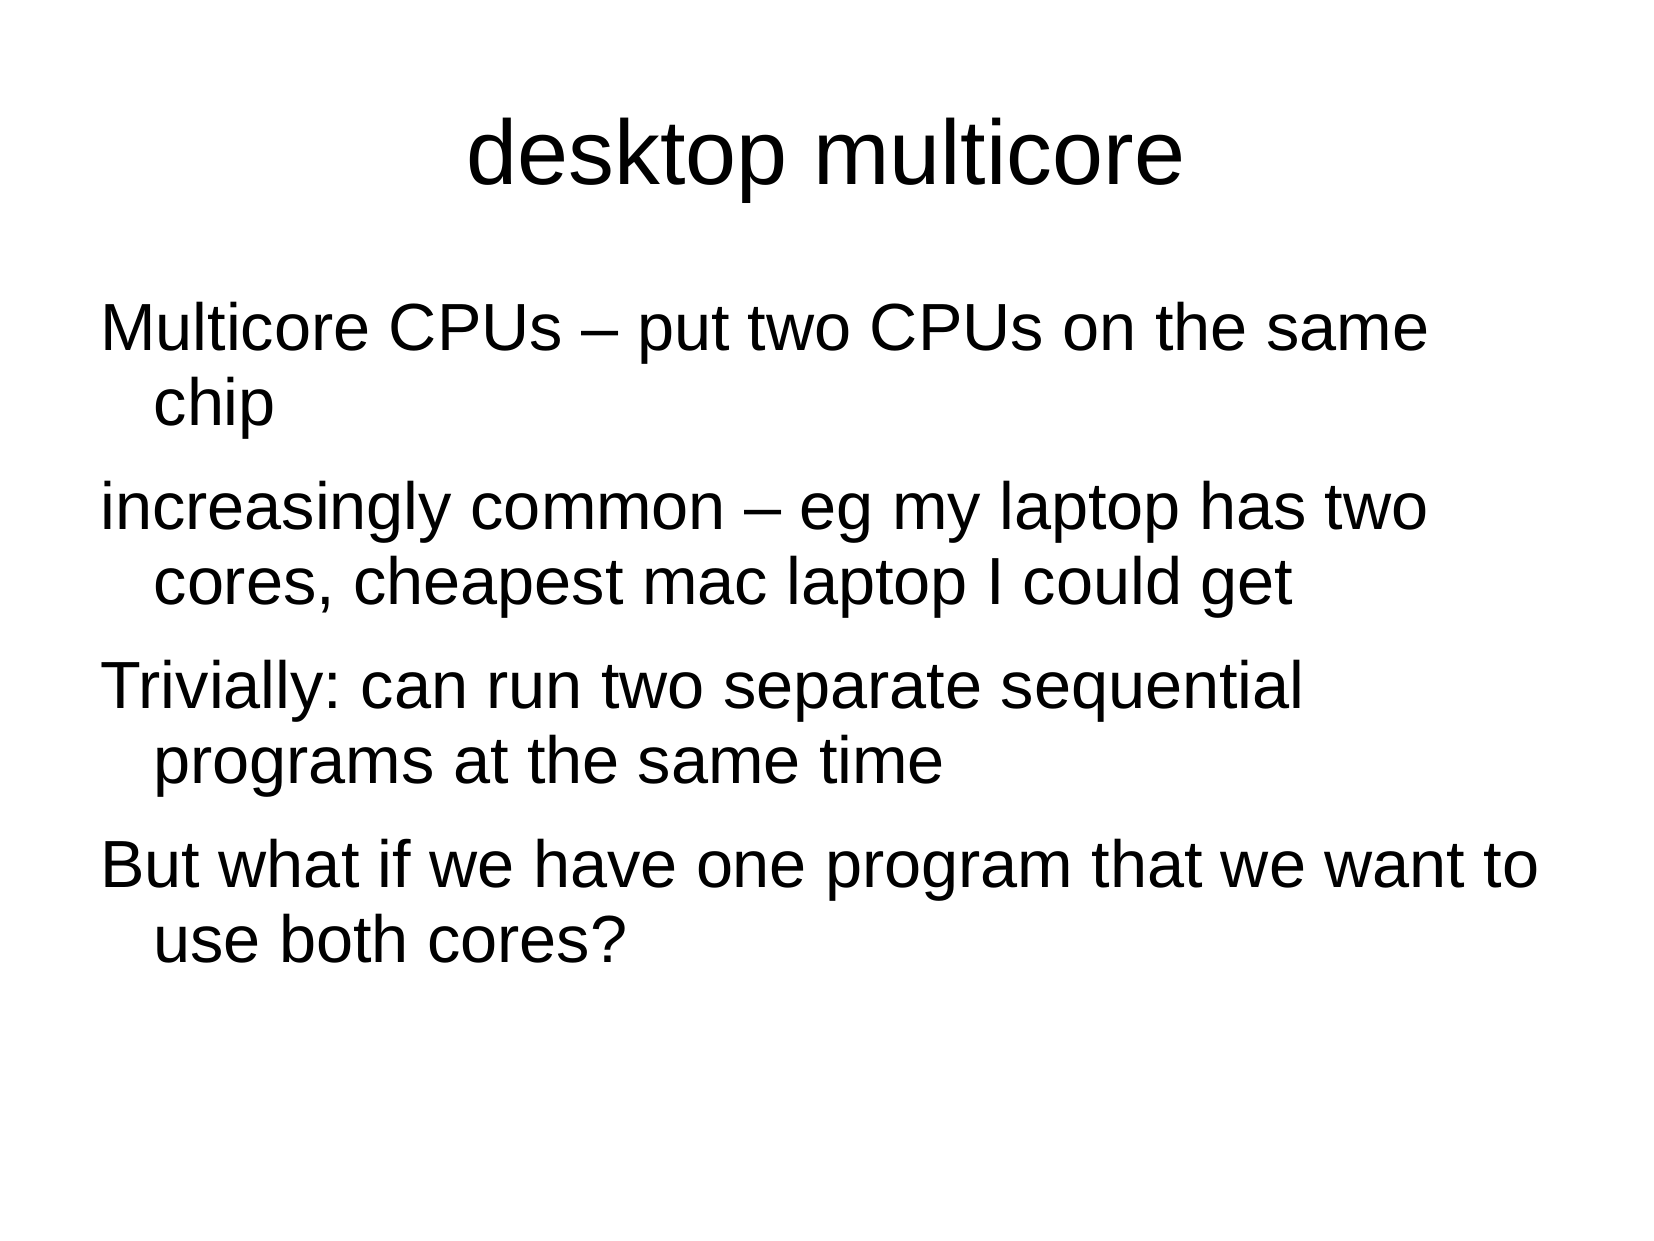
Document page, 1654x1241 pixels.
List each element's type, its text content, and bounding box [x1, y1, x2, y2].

list Multicore CPUs – put two CPUs on the same chip increasingly common – eg my laptop has two cores, cheapest mac laptop I could get Trivially: can run two separate sequential programs at the same time But what if we have one program that we want to use both cores? [82, 290, 1571, 1109]
title desktop multicore [82, 49, 1571, 257]
